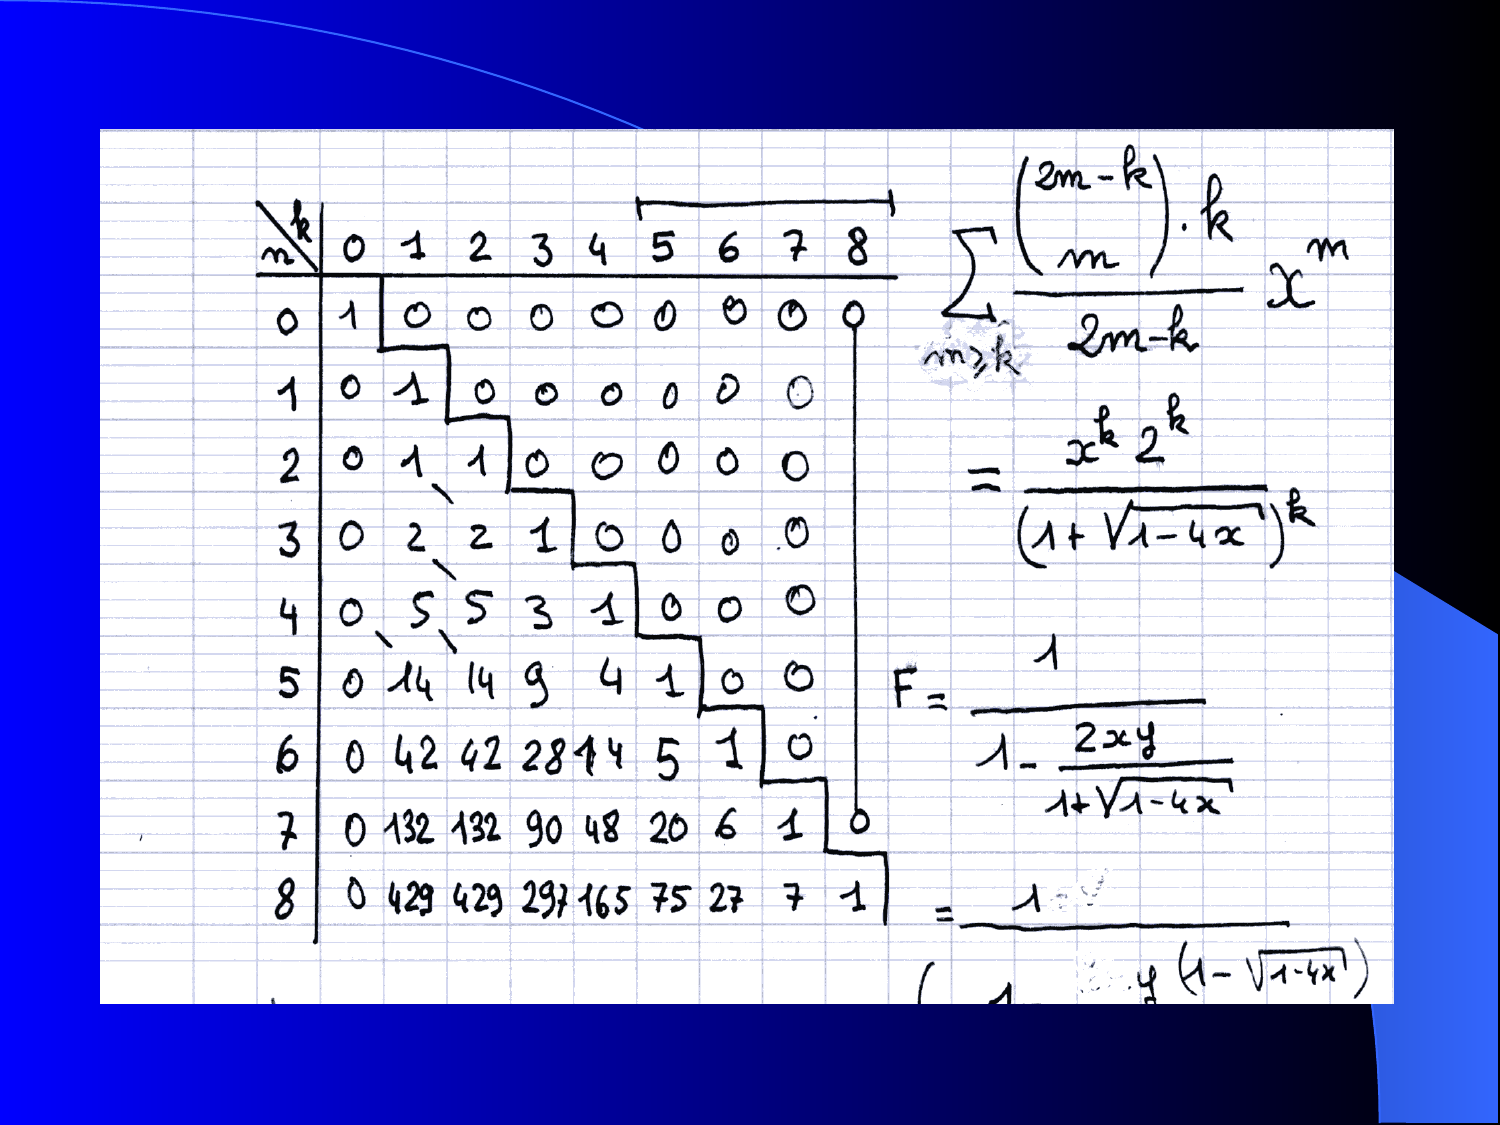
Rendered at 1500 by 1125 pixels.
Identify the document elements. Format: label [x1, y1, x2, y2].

picture [100, 129, 1394, 1004]
